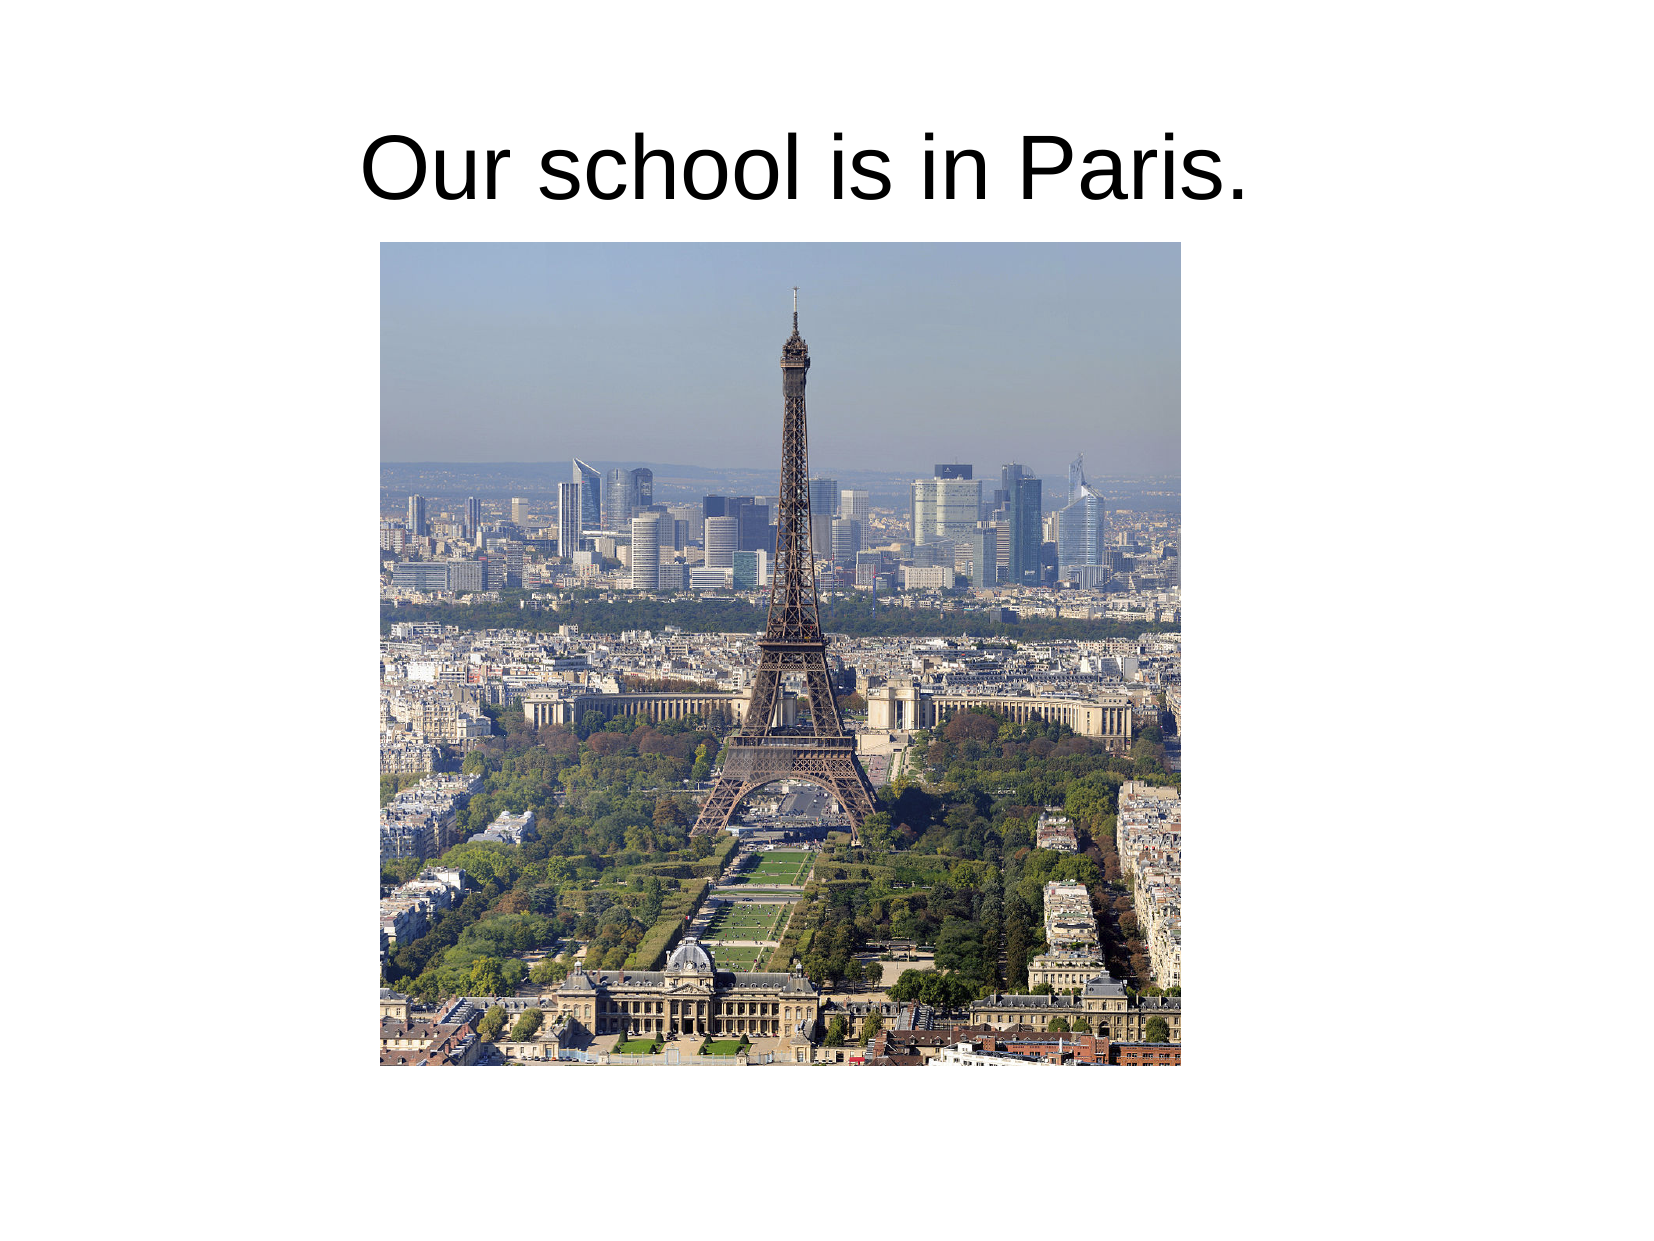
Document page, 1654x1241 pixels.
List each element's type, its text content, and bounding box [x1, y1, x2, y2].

title Our school is in Paris. [76, 107, 1536, 219]
picture [380, 242, 1181, 1066]
